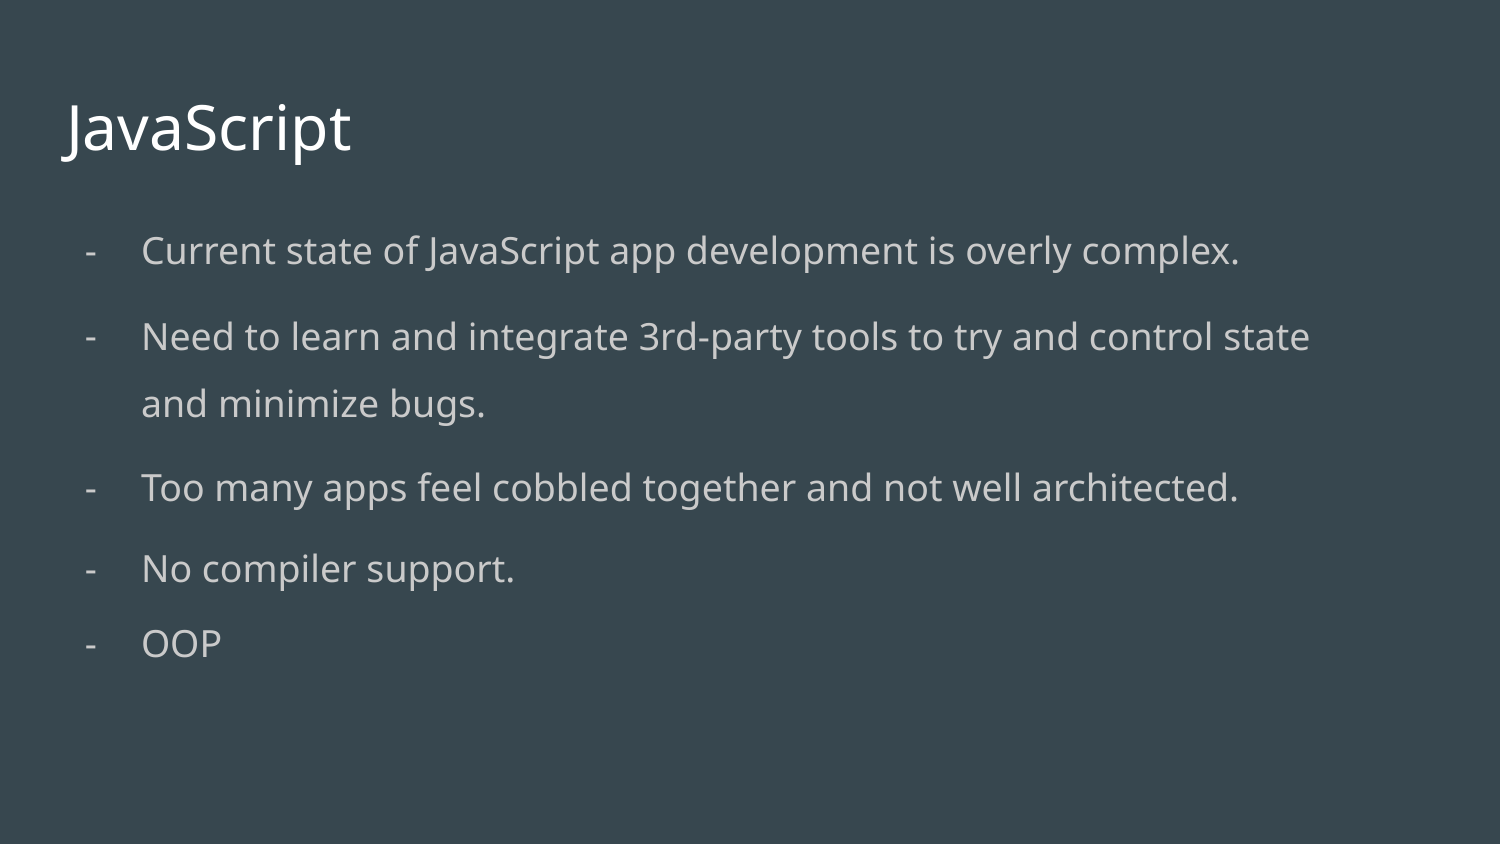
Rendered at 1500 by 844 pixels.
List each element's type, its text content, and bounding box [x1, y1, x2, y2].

text_box No compiler support. [51, 507, 998, 582]
text_box Need to learn and integrate 3rd-party tools to try and control state and minimize bugs. [51, 275, 1348, 427]
text_box OOP [51, 582, 998, 689]
text_box Too many apps feel cobbled together and not well architected. [51, 426, 1283, 512]
title JavaScript [51, 72, 1449, 167]
list Current state of JavaScript app development is overly complex. [51, 190, 1378, 276]
